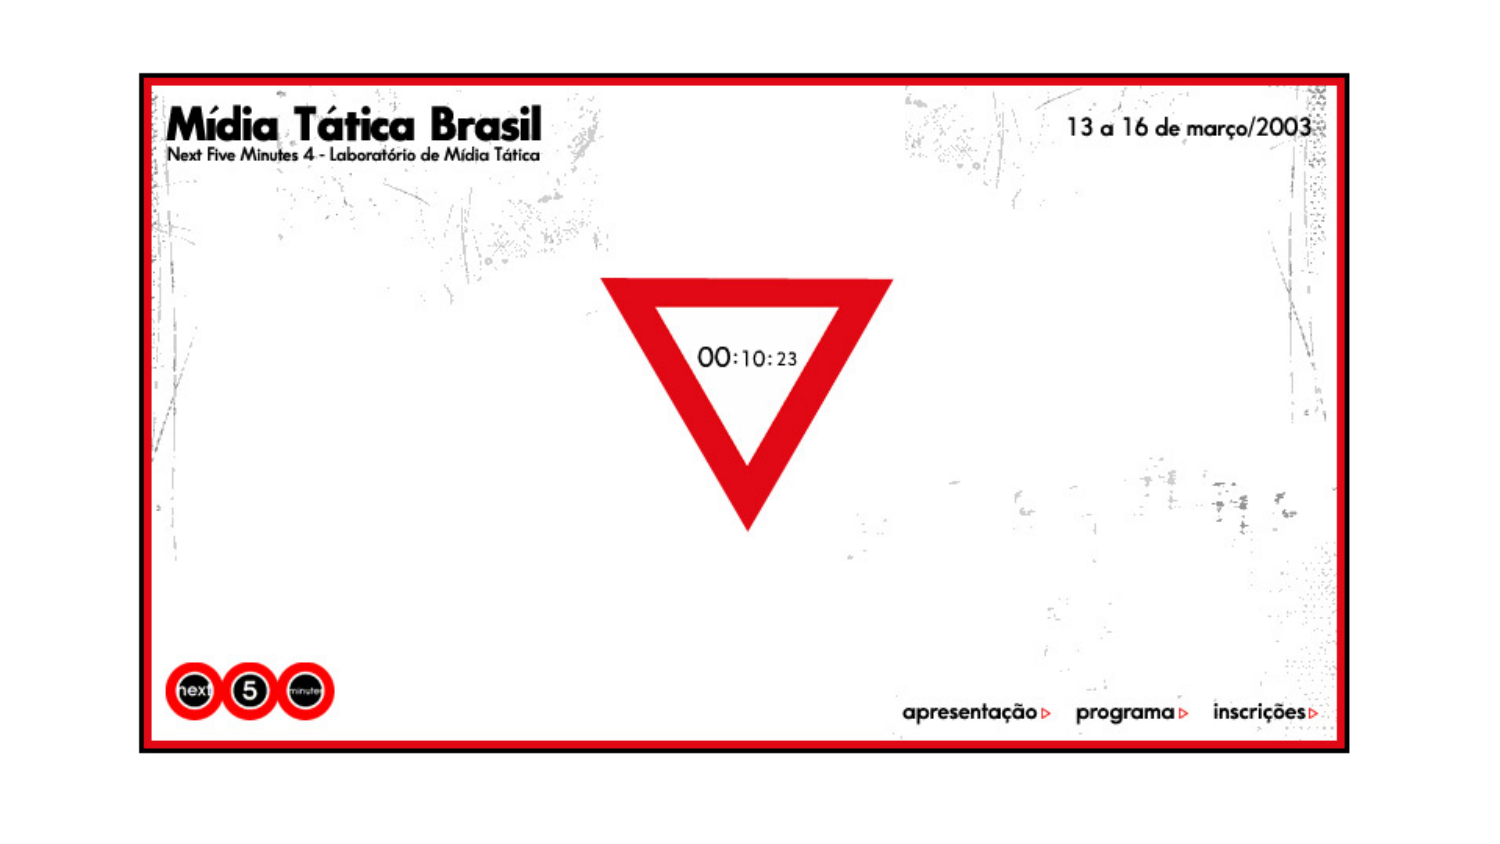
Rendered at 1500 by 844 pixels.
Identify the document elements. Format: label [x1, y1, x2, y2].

picture [130, 64, 1370, 780]
